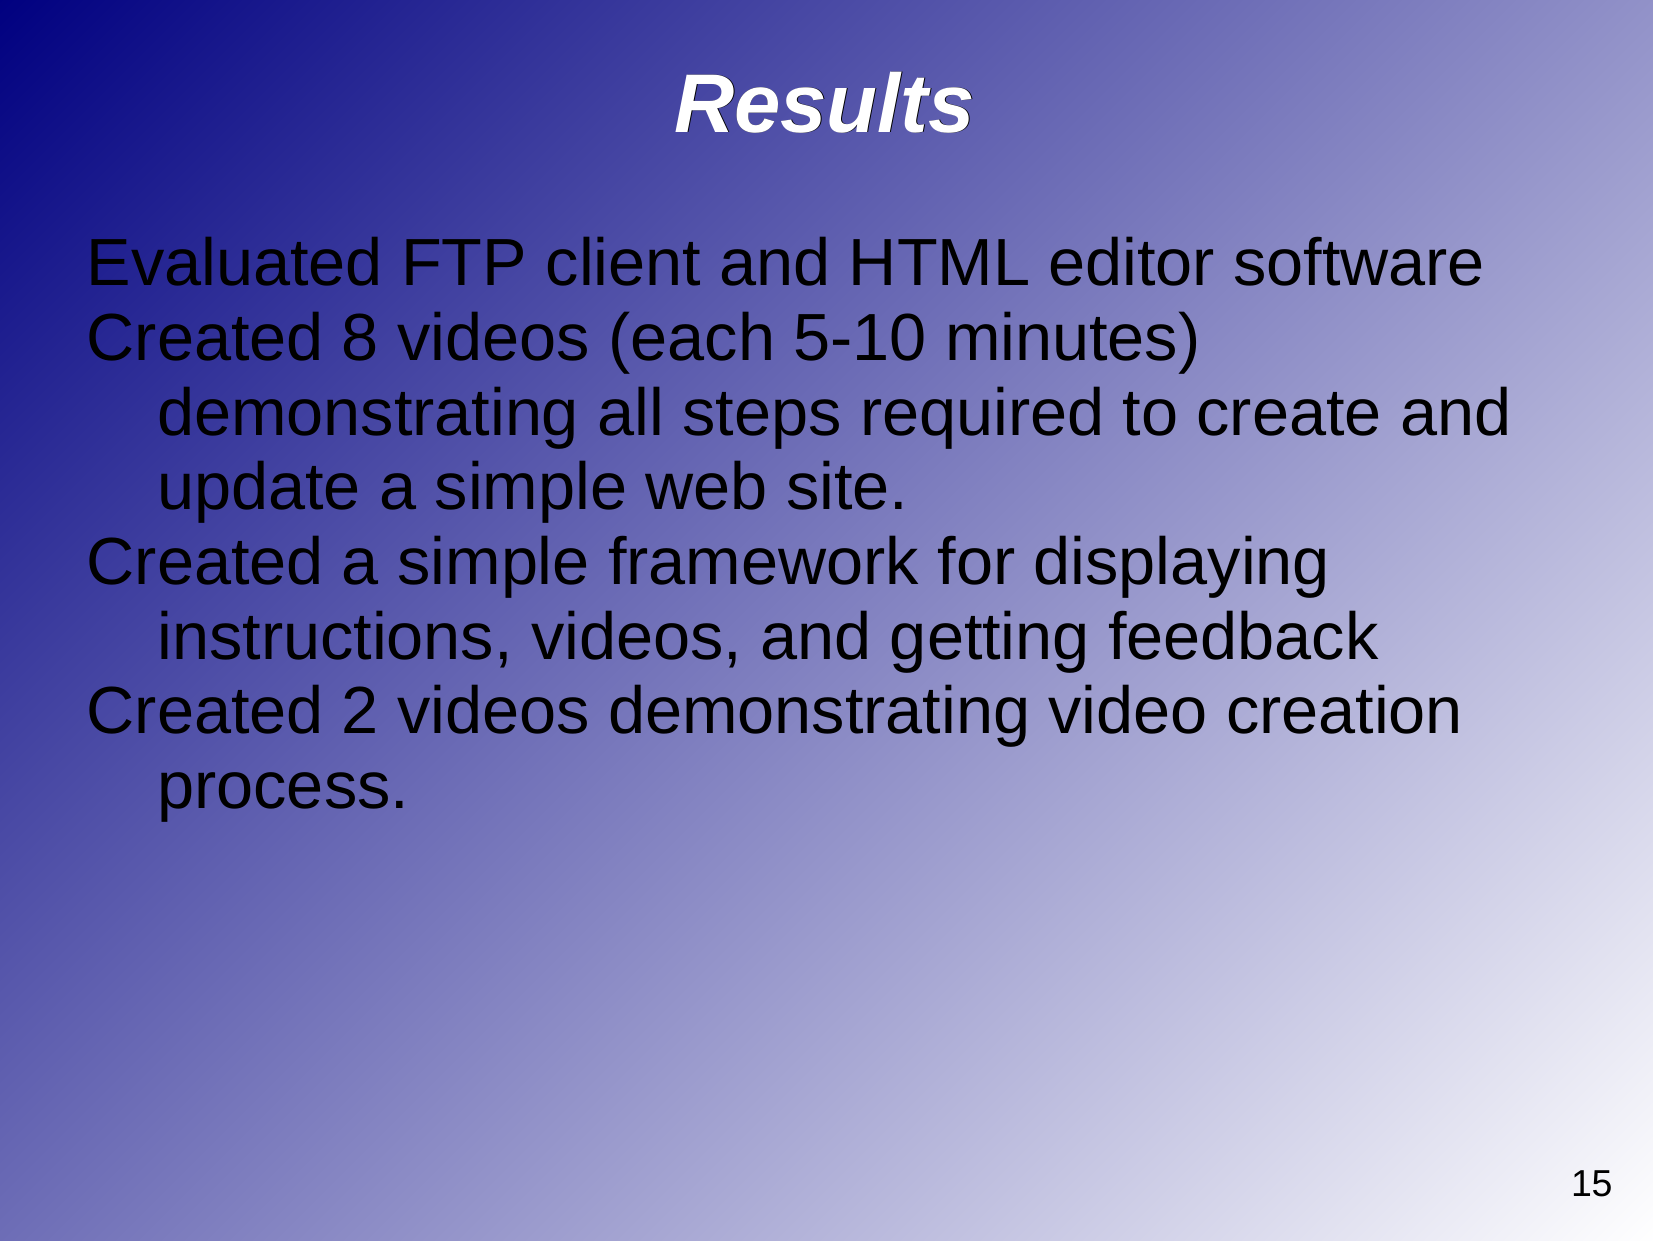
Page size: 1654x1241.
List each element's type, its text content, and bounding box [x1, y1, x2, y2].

title Results [37, 19, 1612, 188]
list Evaluated FTP client and HTML editor software Created 8 videos (each 5-10 minutes) demonstrating all steps required to create and update a simple web site. Created a simple framework for displaying instructions, videos, and getting feedback Created 2 videos demonstrating video creation process. [74, 225, 1575, 1163]
